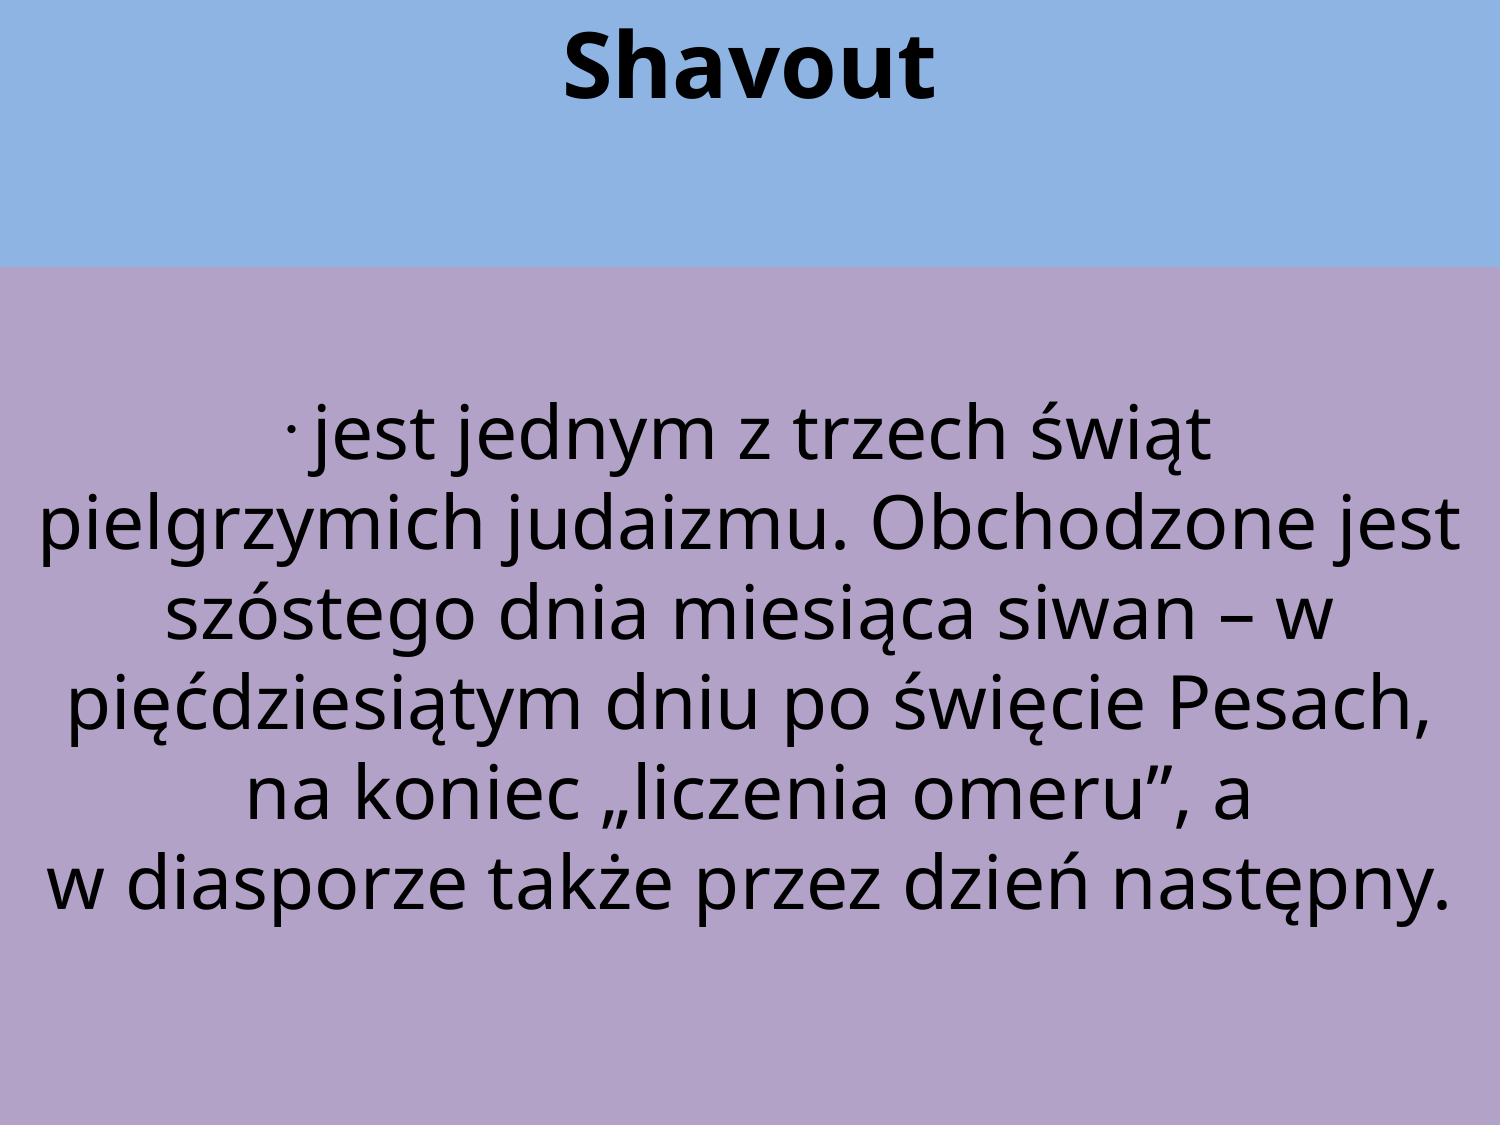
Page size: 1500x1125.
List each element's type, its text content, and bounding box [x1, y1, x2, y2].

list jest jednym z trzech świąt pielgrzymich judaizmu. Obchodzone jest szóstego dnia miesiąca siwan – w pięćdziesiątym dniu po święcie Pesach, na koniec „liczenia omeru”, a w diasporze także przez dzień następny. [0, 267, 1500, 1125]
title Shavout [0, 0, 1500, 267]
